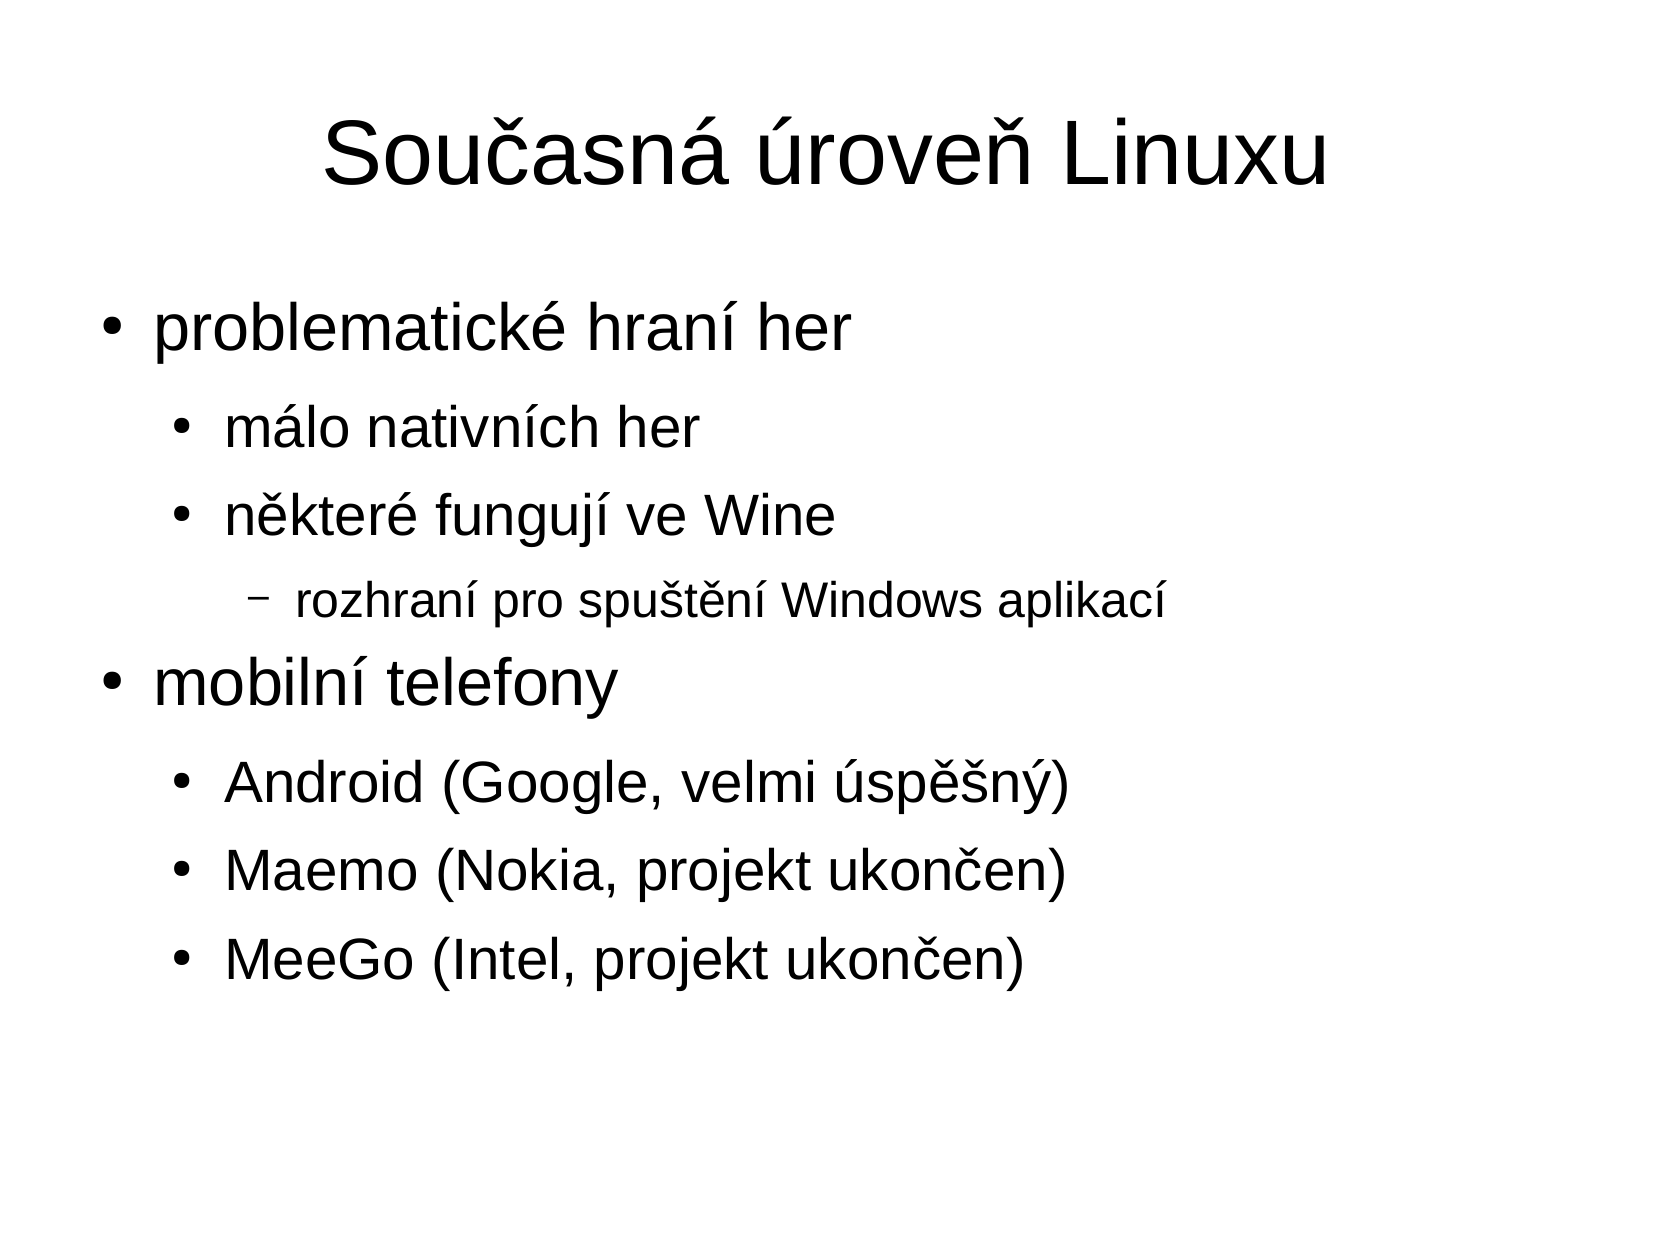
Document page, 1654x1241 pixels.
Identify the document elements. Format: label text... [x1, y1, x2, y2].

list problematické hraní her málo nativních her některé fungují ve Wine rozhraní pro spuštění Windows aplikací mobilní telefony Android (Google, velmi úspěšný) Maemo (Nokia, projekt ukončen) MeeGo (Intel, projekt ukončen) [82, 290, 1571, 1109]
title Současná úroveň Linuxu [82, 49, 1571, 257]
